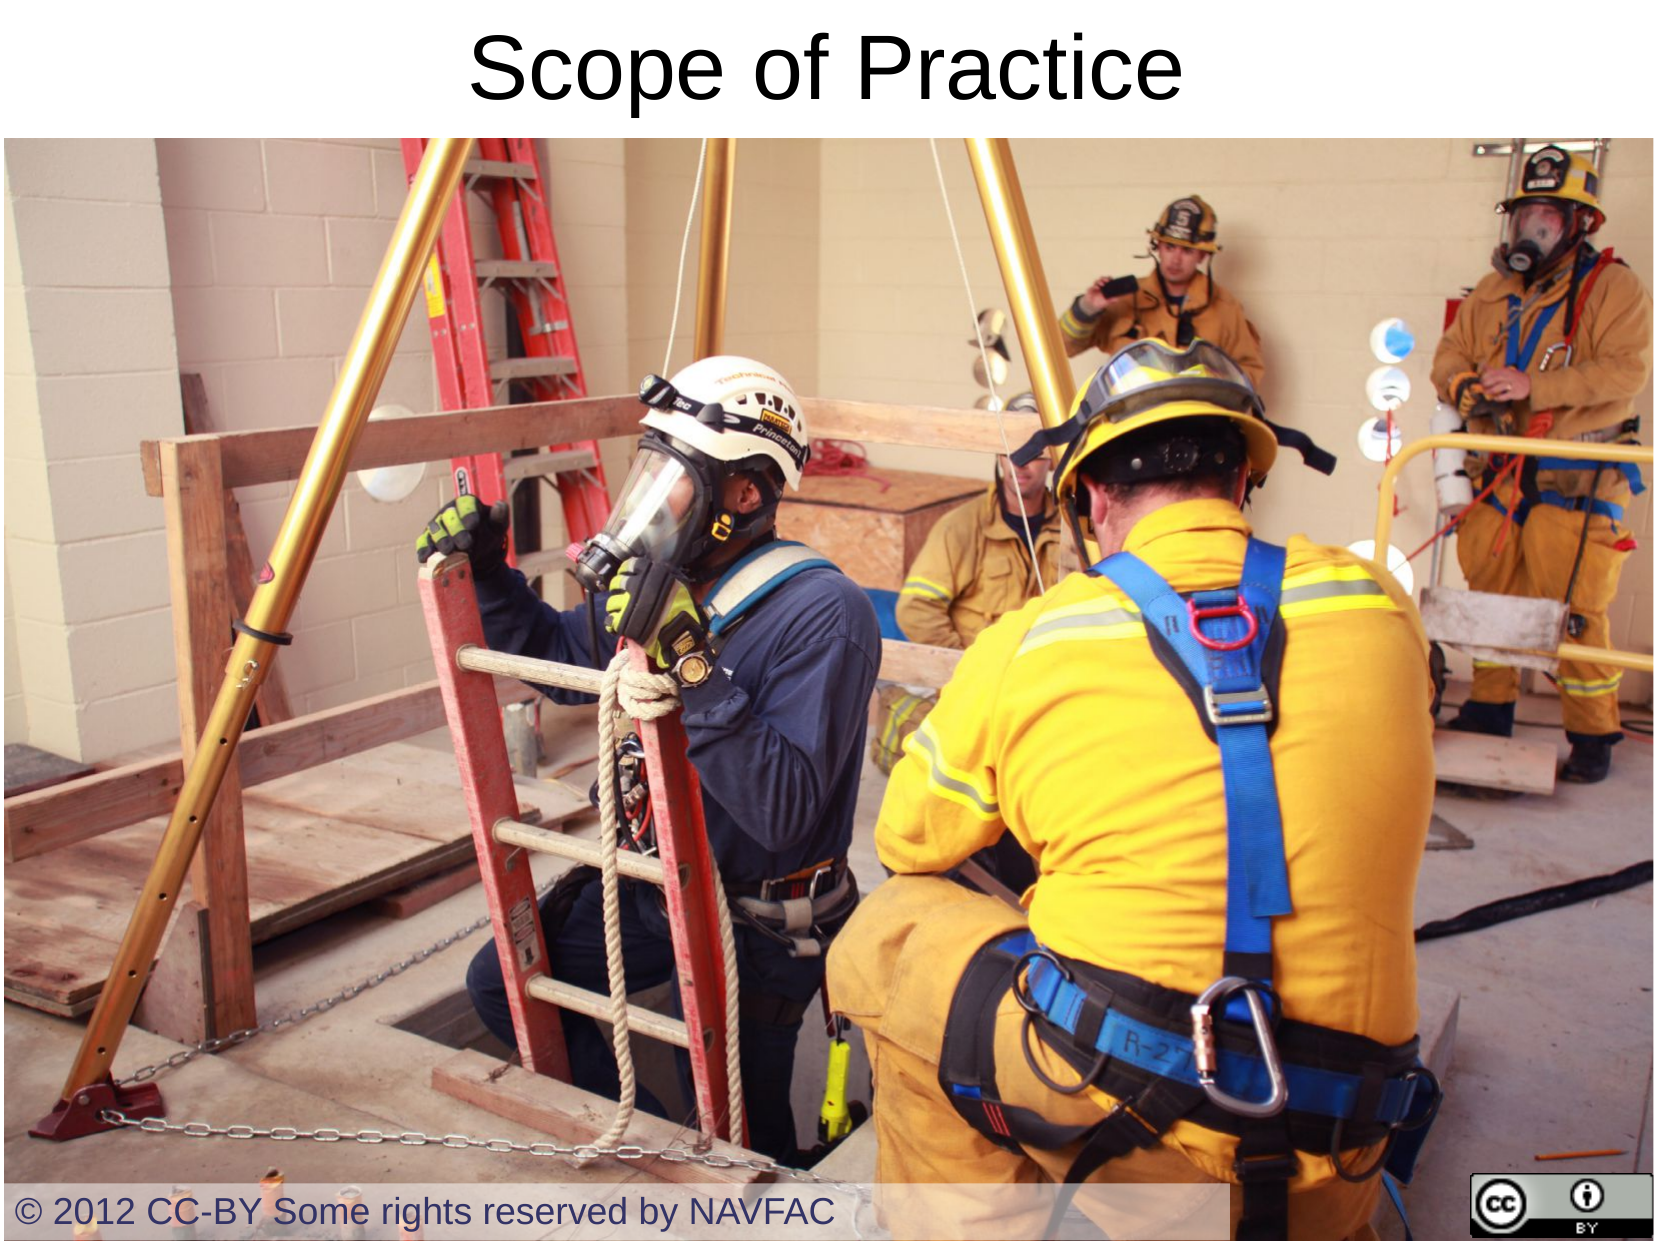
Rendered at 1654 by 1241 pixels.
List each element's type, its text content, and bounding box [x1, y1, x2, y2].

title Scope of Practice [82, 0, 1571, 139]
picture [4, 138, 1654, 1241]
text_box © 2012 CC-BY Some rights reserved by NAVFAC [0, 1183, 1230, 1241]
